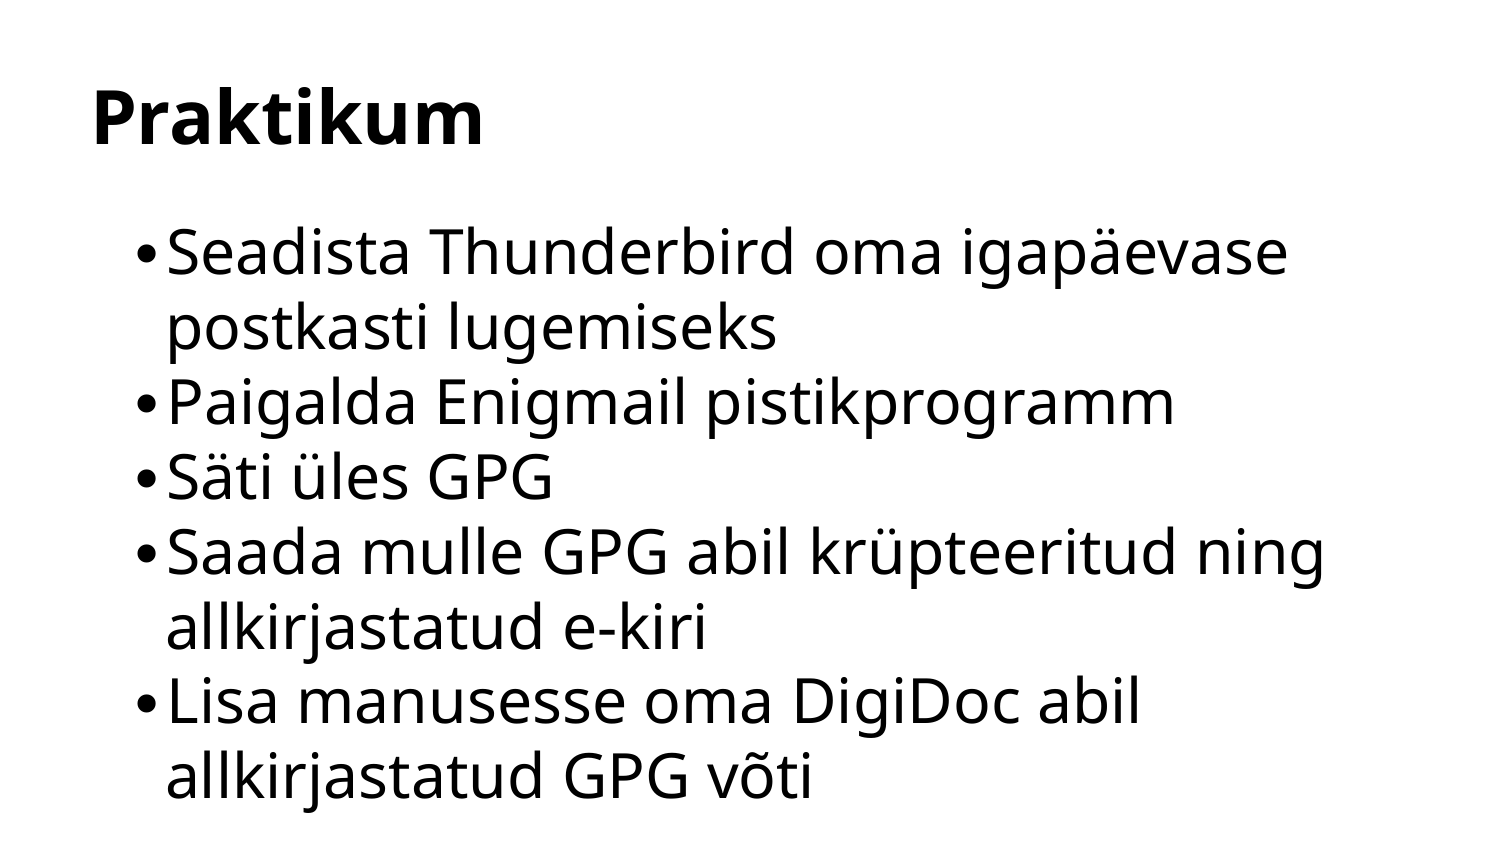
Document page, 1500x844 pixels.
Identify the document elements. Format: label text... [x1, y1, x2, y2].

list Seadista Thunderbird oma igapäevase postkasti lugemiseks Paigalda Enigmail pistikprogramm Säti üles GPG Saada mulle GPG abil krüpteeritud ning allkirjastatud e-kiri Lisa manusesse oma DigiDoc abil allkirjastatud GPG võti [75, 196, 1425, 808]
title Praktikum [75, 33, 1425, 175]
